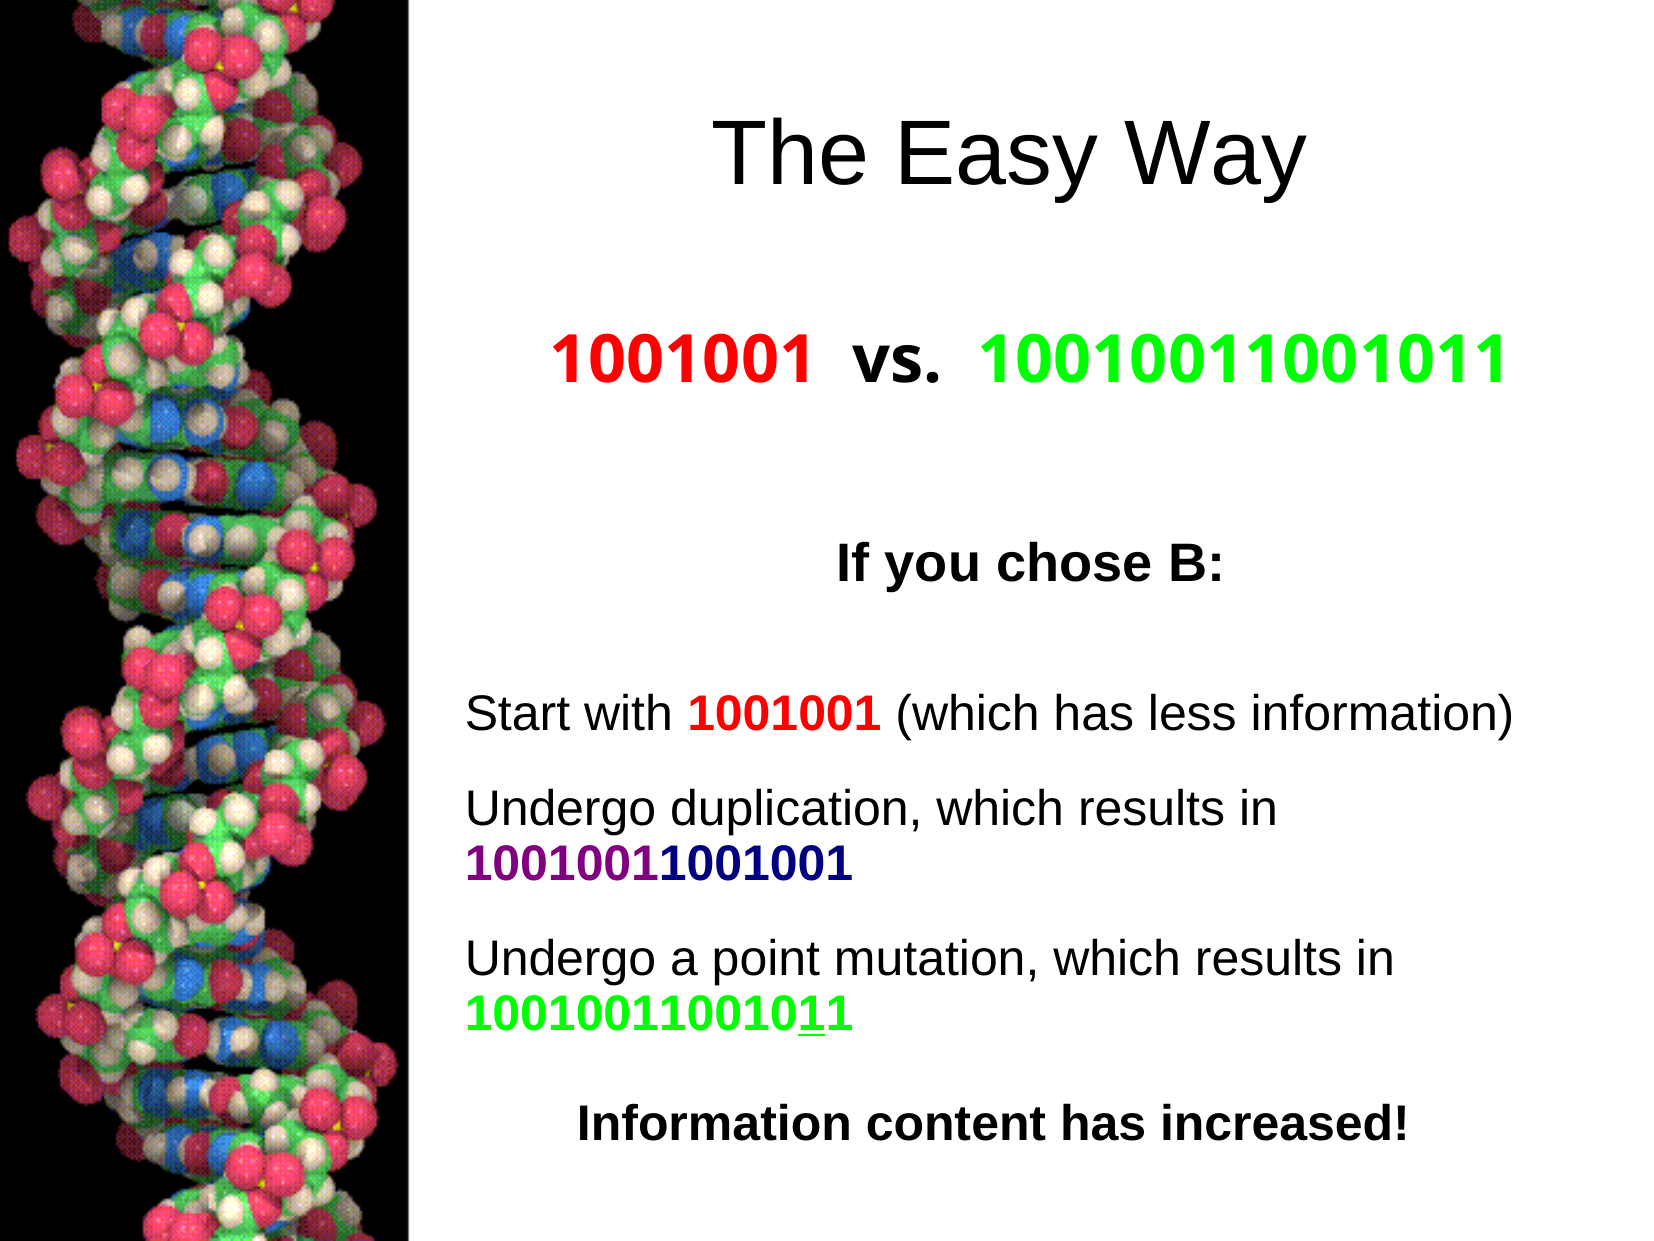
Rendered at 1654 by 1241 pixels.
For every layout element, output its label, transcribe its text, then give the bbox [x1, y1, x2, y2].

text_box Start with 1001001 (which has less information) [450, 677, 1576, 751]
title The Easy Way [450, 49, 1571, 257]
text_box 1001001 vs. 10010011001011 [450, 262, 1613, 451]
text_box If you chose B: [450, 525, 1613, 602]
text_box Information content has increased! [450, 1087, 1538, 1160]
text_box Undergo duplication, which results in 10010011001001 [450, 772, 1538, 901]
picture [0, 0, 1654, 1241]
text_box Undergo a point mutation, which results in 10010011001011 [450, 922, 1538, 1051]
